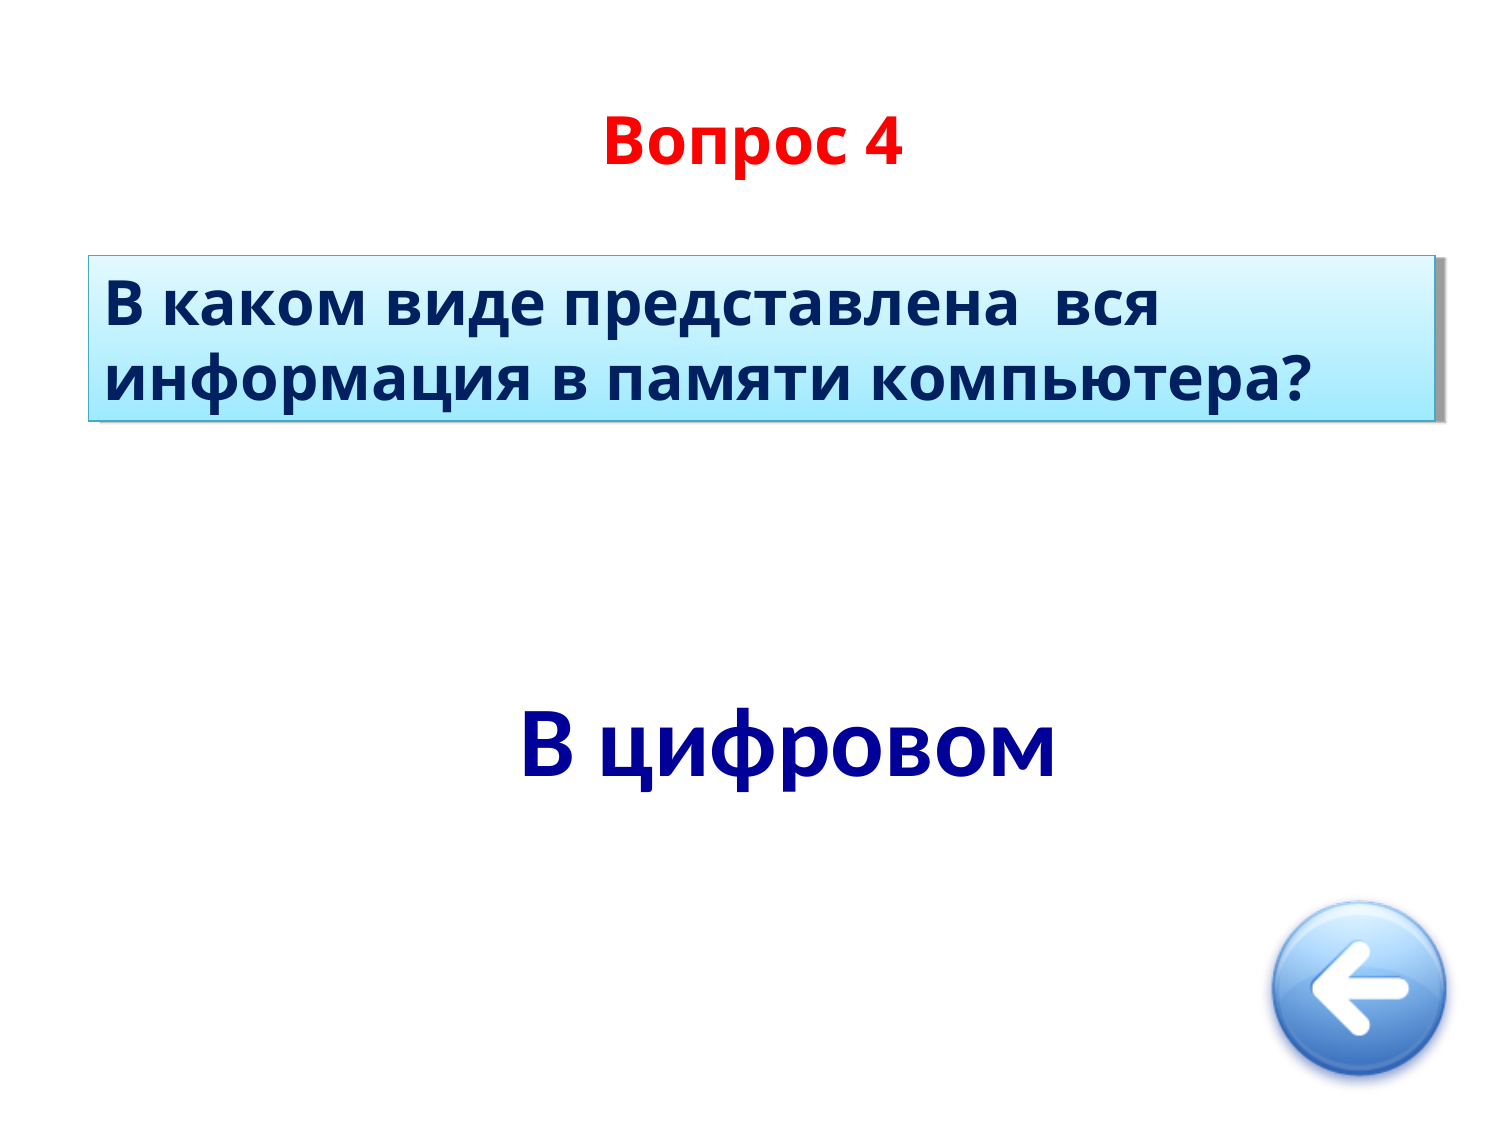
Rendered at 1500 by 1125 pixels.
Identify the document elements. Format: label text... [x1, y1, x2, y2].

text_box В цифровом [504, 668, 1075, 805]
text_box В каком виде представлена вся информация в памяти компьютера? [88, 255, 1436, 421]
text_box Вопрос 4 [586, 90, 920, 186]
picture [1258, 893, 1459, 1094]
